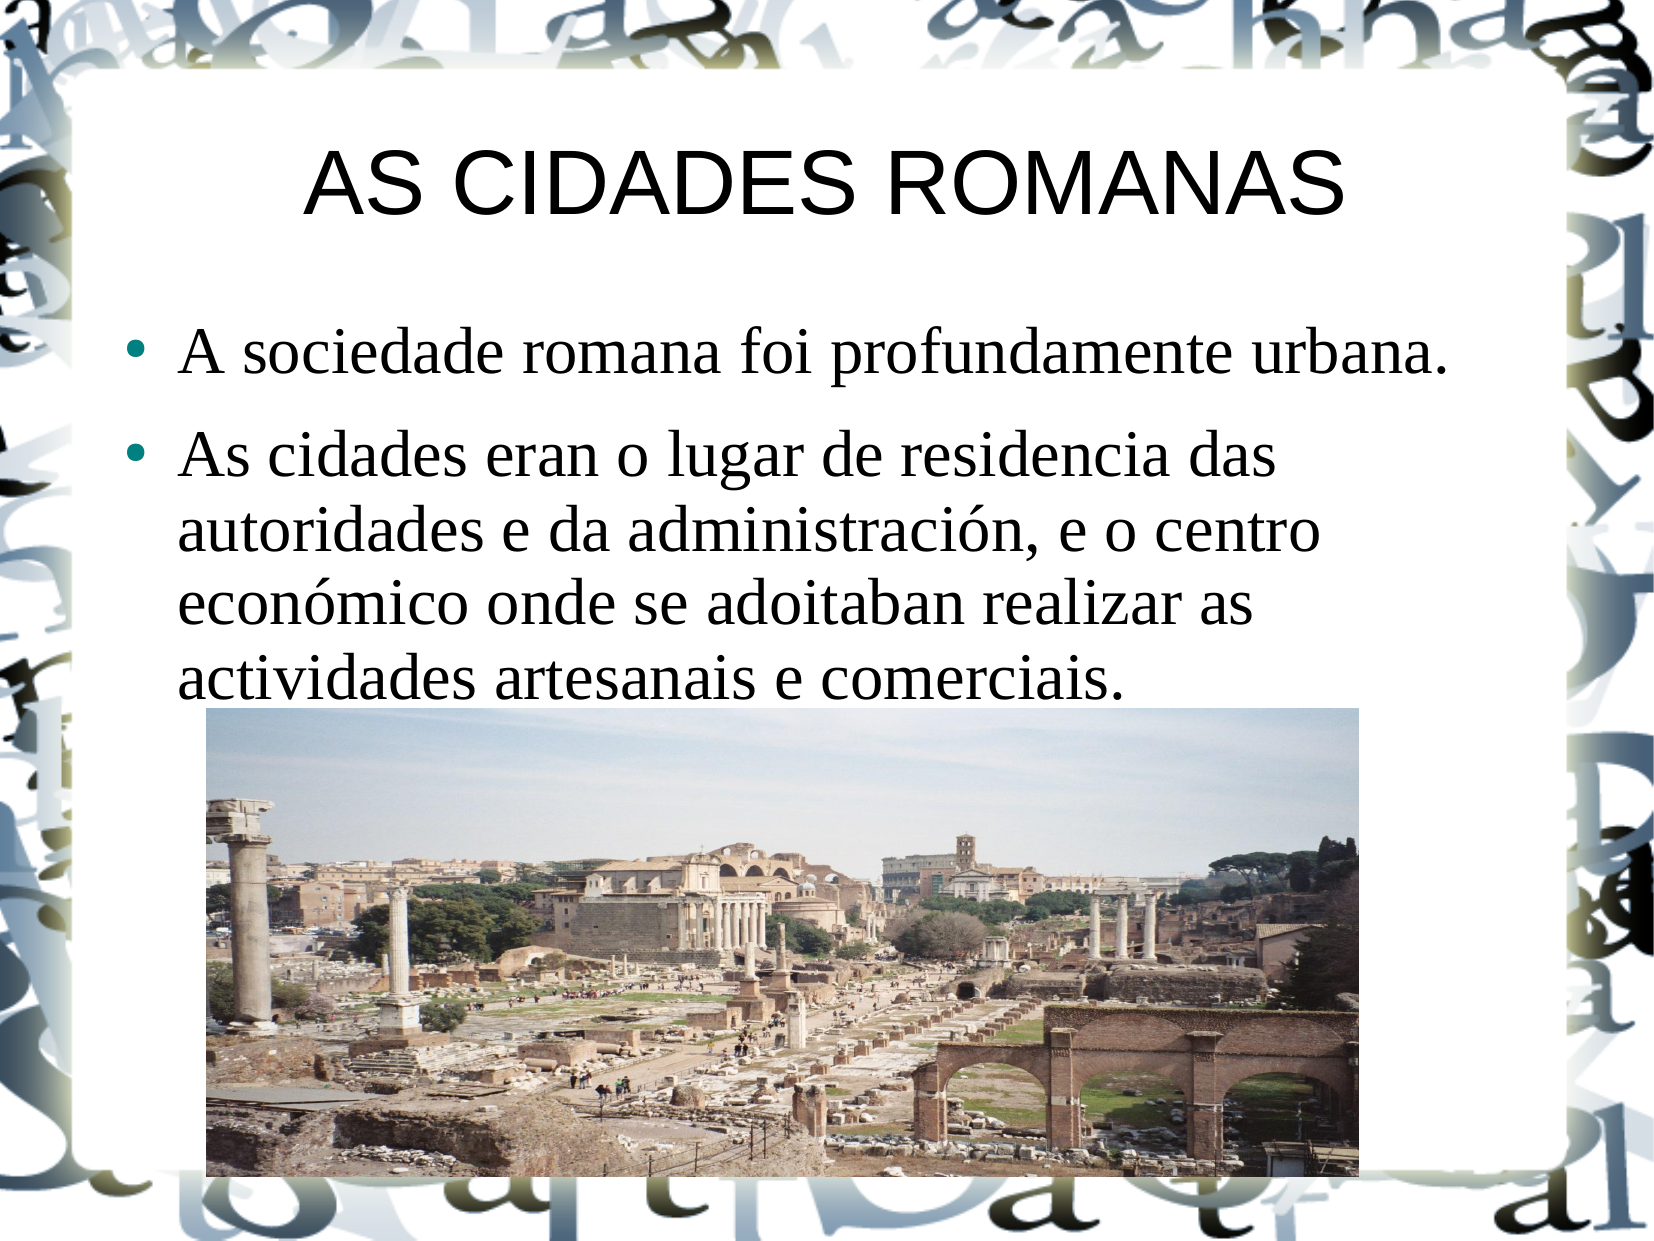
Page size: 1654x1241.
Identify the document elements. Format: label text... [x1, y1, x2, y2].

title AS CIDADES ROMANAS [82, 78, 1571, 287]
list A sociedade romana foi profundamente urbana. As cidades eran o lugar de residencia das autoridades e da administración, e o centro económico onde se adoitaban realizar as actividades artesanais e comerciais. [106, 313, 1530, 1133]
picture [0, 0, 1654, 1241]
